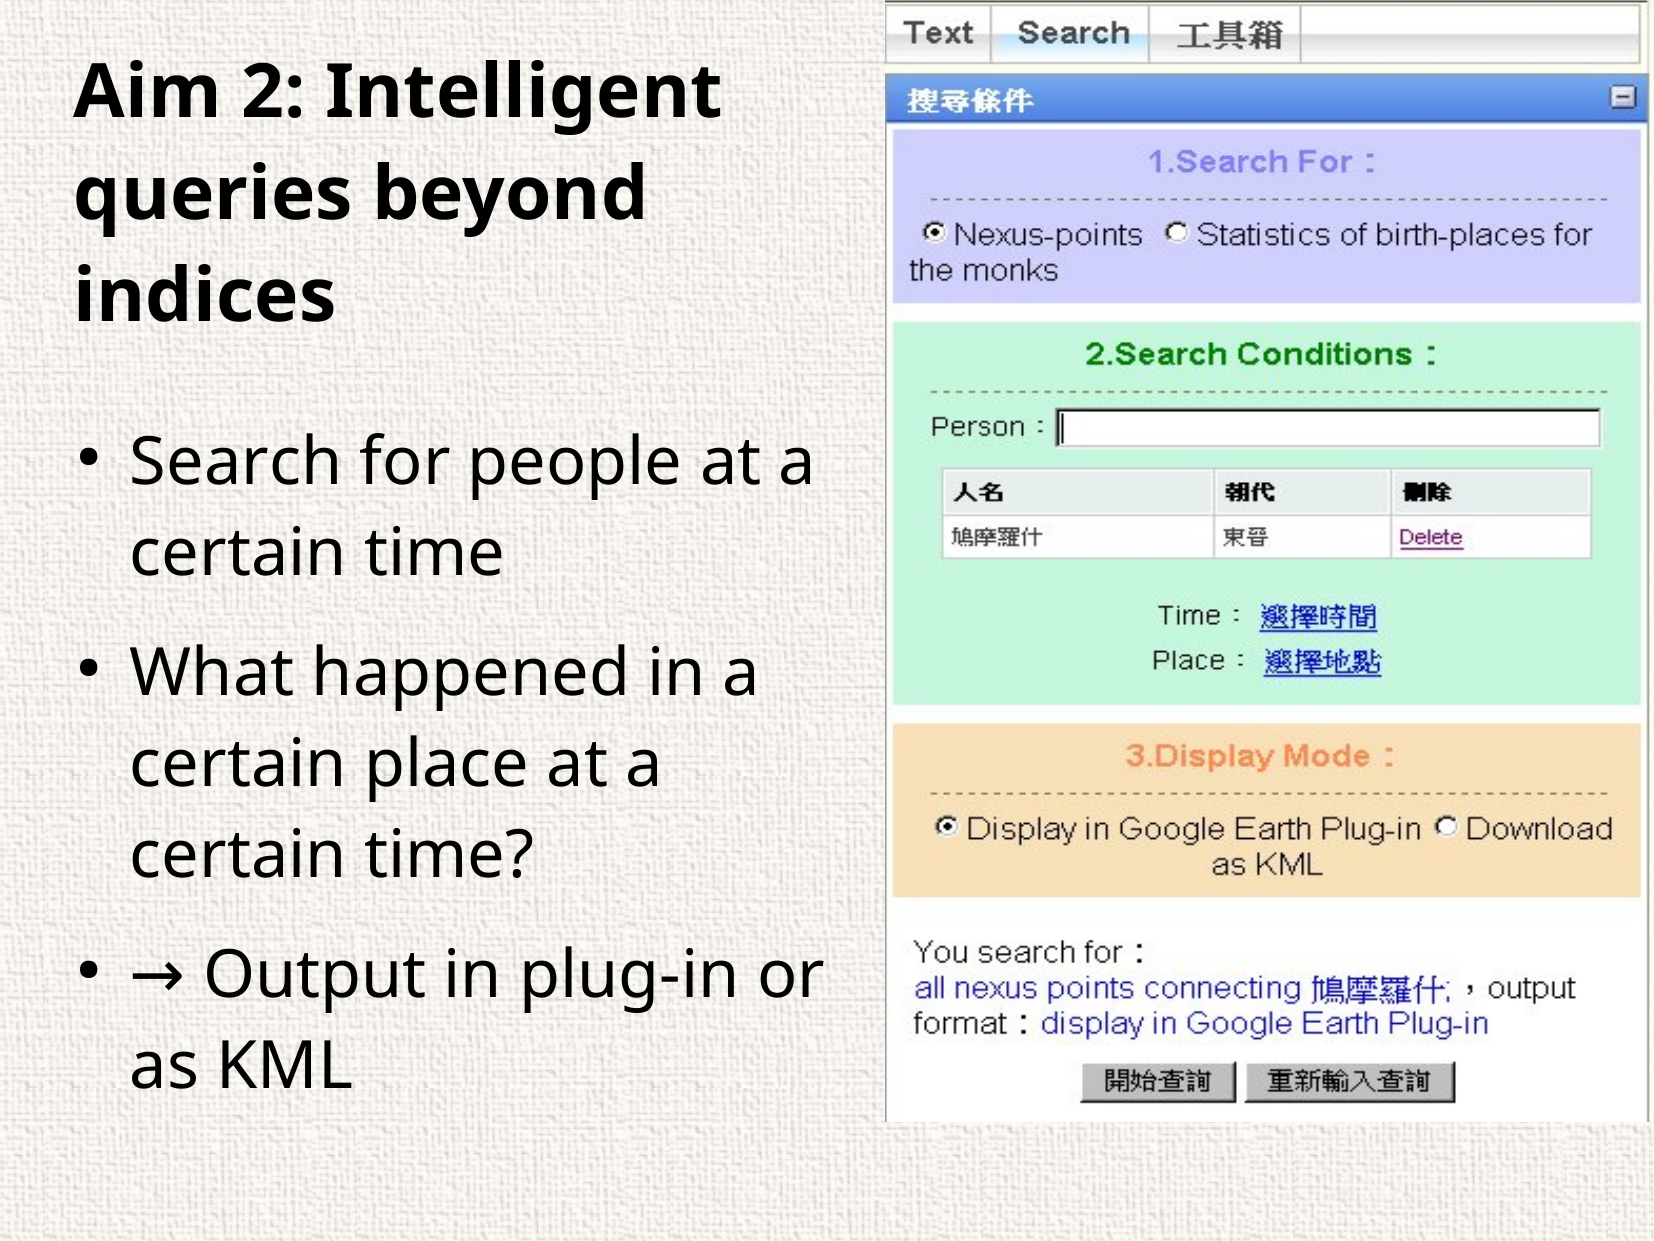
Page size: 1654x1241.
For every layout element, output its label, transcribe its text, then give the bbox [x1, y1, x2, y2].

list Search for people at a certain time What happened in a certain place at a certain time? → Output in plug-in or as KML [59, 413, 857, 1098]
text_box Aim 2: Intelligent queries beyond indices [59, 29, 827, 346]
picture [0, 0, 1654, 1241]
